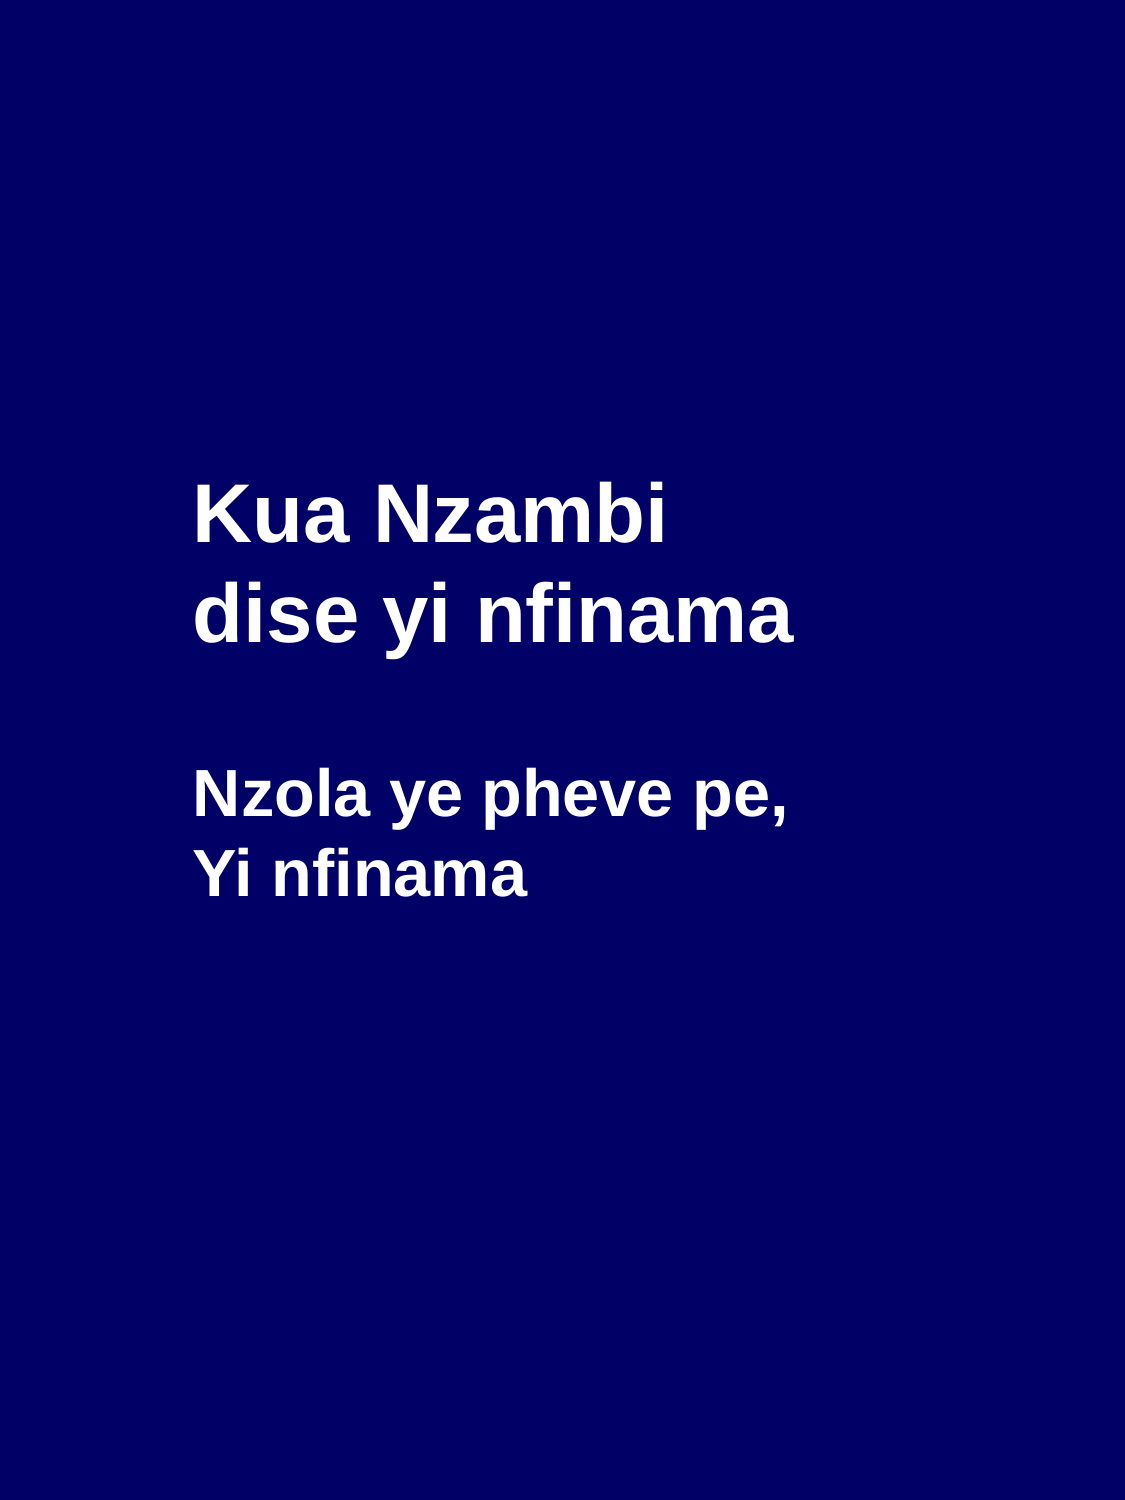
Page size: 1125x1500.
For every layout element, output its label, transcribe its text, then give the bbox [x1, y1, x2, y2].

text_box Kua Nzambi dise yi nfinama Nzola ye pheve pe, Yi nfinama [178, 452, 844, 917]
